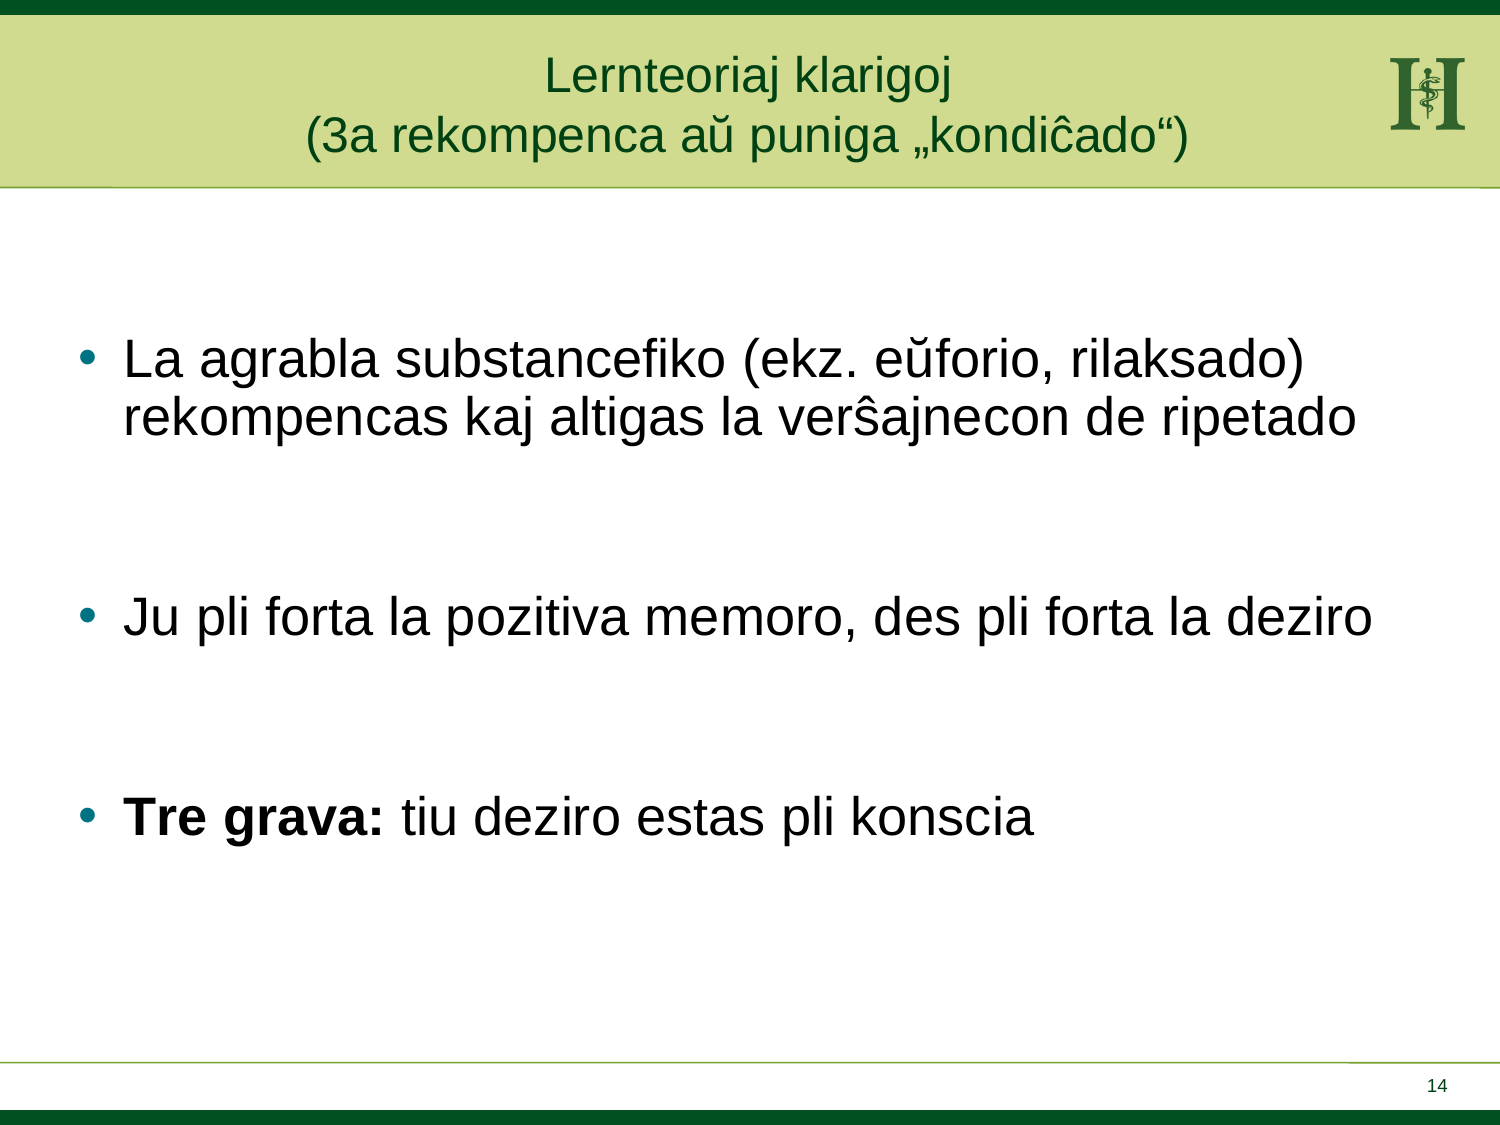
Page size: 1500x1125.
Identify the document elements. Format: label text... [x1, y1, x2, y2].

picture [0, 15, 1500, 186]
title Lernteoriaj klarigoj (3a rekompenca aŭ puniga „kondiĉado“) [52, 9, 1444, 171]
list La agrabla substancefiko (ekz. eŭforio, rilaksado) rekompencas kaj altigas la verŝajnecon de ripetado Ju pli forta la pozitiva memoro, des pli forta la deziro Tre grava: tiu deziro estas pli konscia [52, 226, 1444, 1047]
